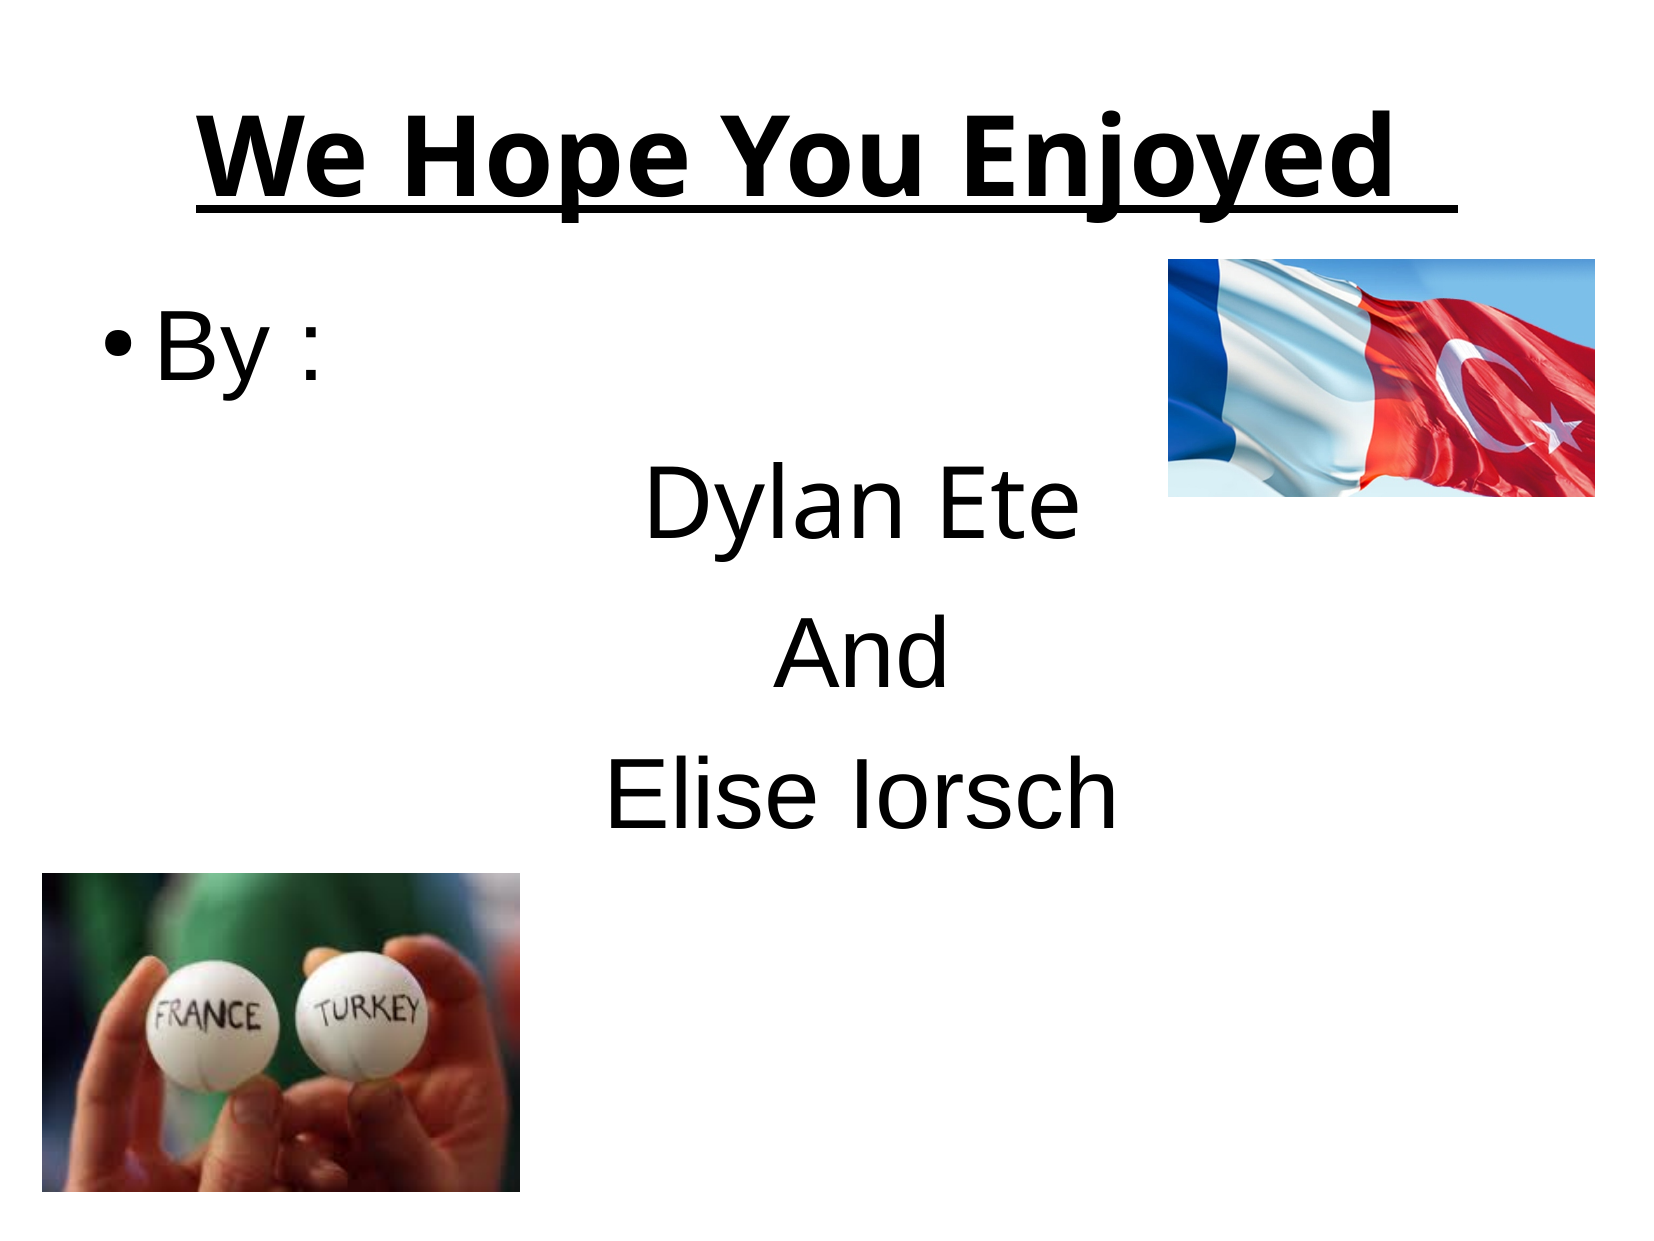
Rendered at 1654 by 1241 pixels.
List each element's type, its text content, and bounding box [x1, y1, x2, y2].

picture [1168, 259, 1595, 497]
picture [42, 873, 520, 1192]
title We Hope You Enjoyed [82, 49, 1571, 257]
list By : Dylan Ete And Elise Iorsch [82, 290, 1571, 1109]
